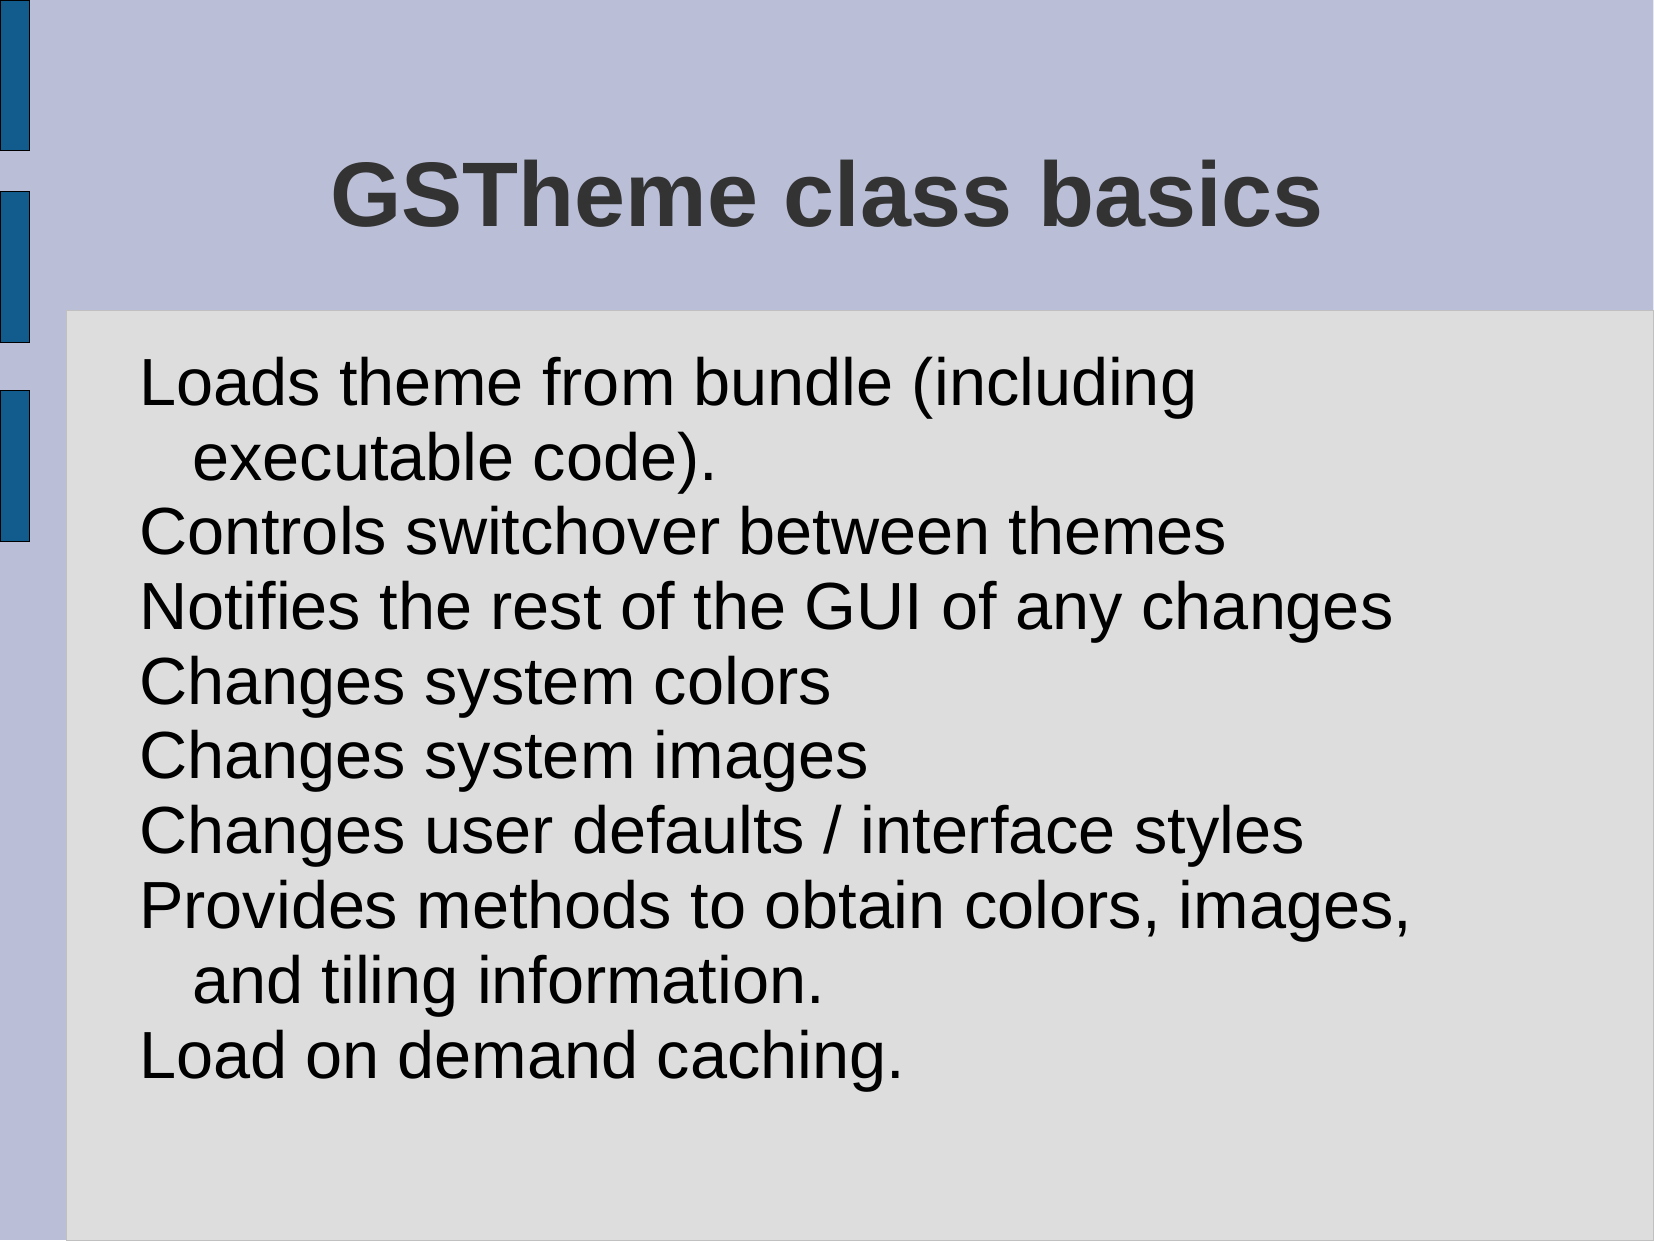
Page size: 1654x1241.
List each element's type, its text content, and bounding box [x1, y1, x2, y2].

title GSTheme class basics [121, 98, 1534, 291]
list Loads theme from bundle (including executable code). Controls switchover between themes Notifies the rest of the GUI of any changes Changes system colors Changes system images Changes user defaults / interface styles Provides methods to obtain colors, images, and tiling information. Load on demand caching. [121, 344, 1534, 1113]
